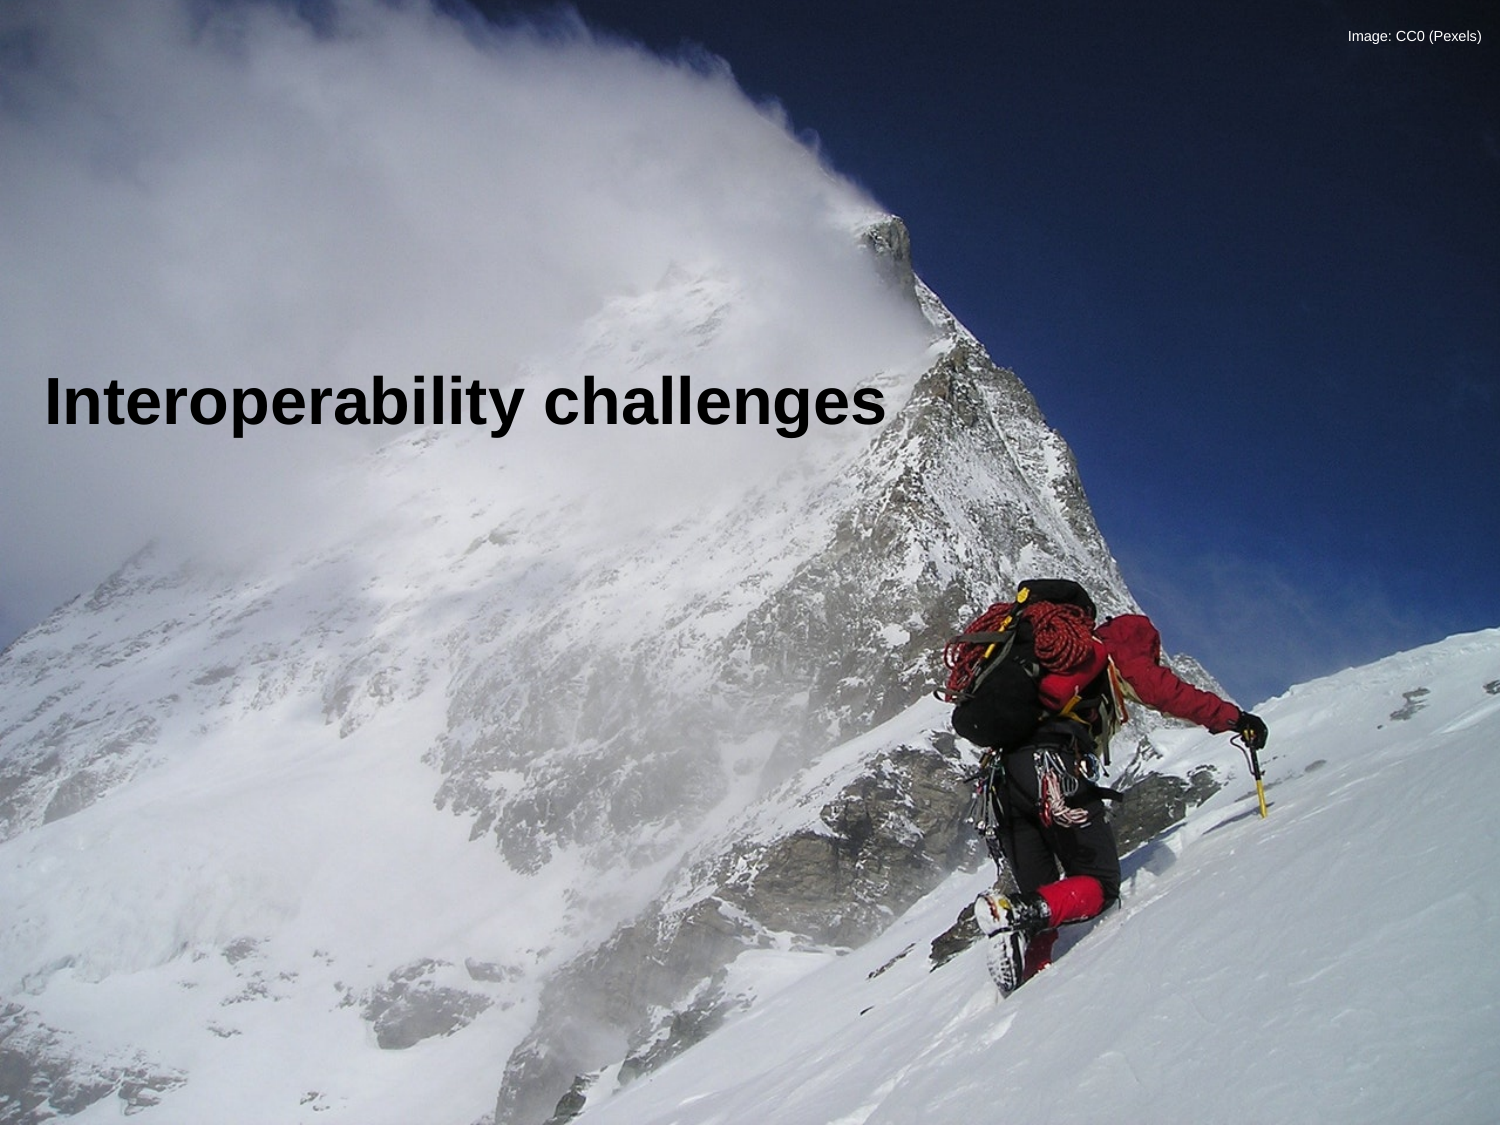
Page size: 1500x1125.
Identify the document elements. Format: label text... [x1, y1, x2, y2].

picture [0, 0, 1500, 1125]
text_box Image: CC0 (Pexels) [1332, 19, 1500, 52]
text_box Interoperability challenges [29, 349, 911, 446]
